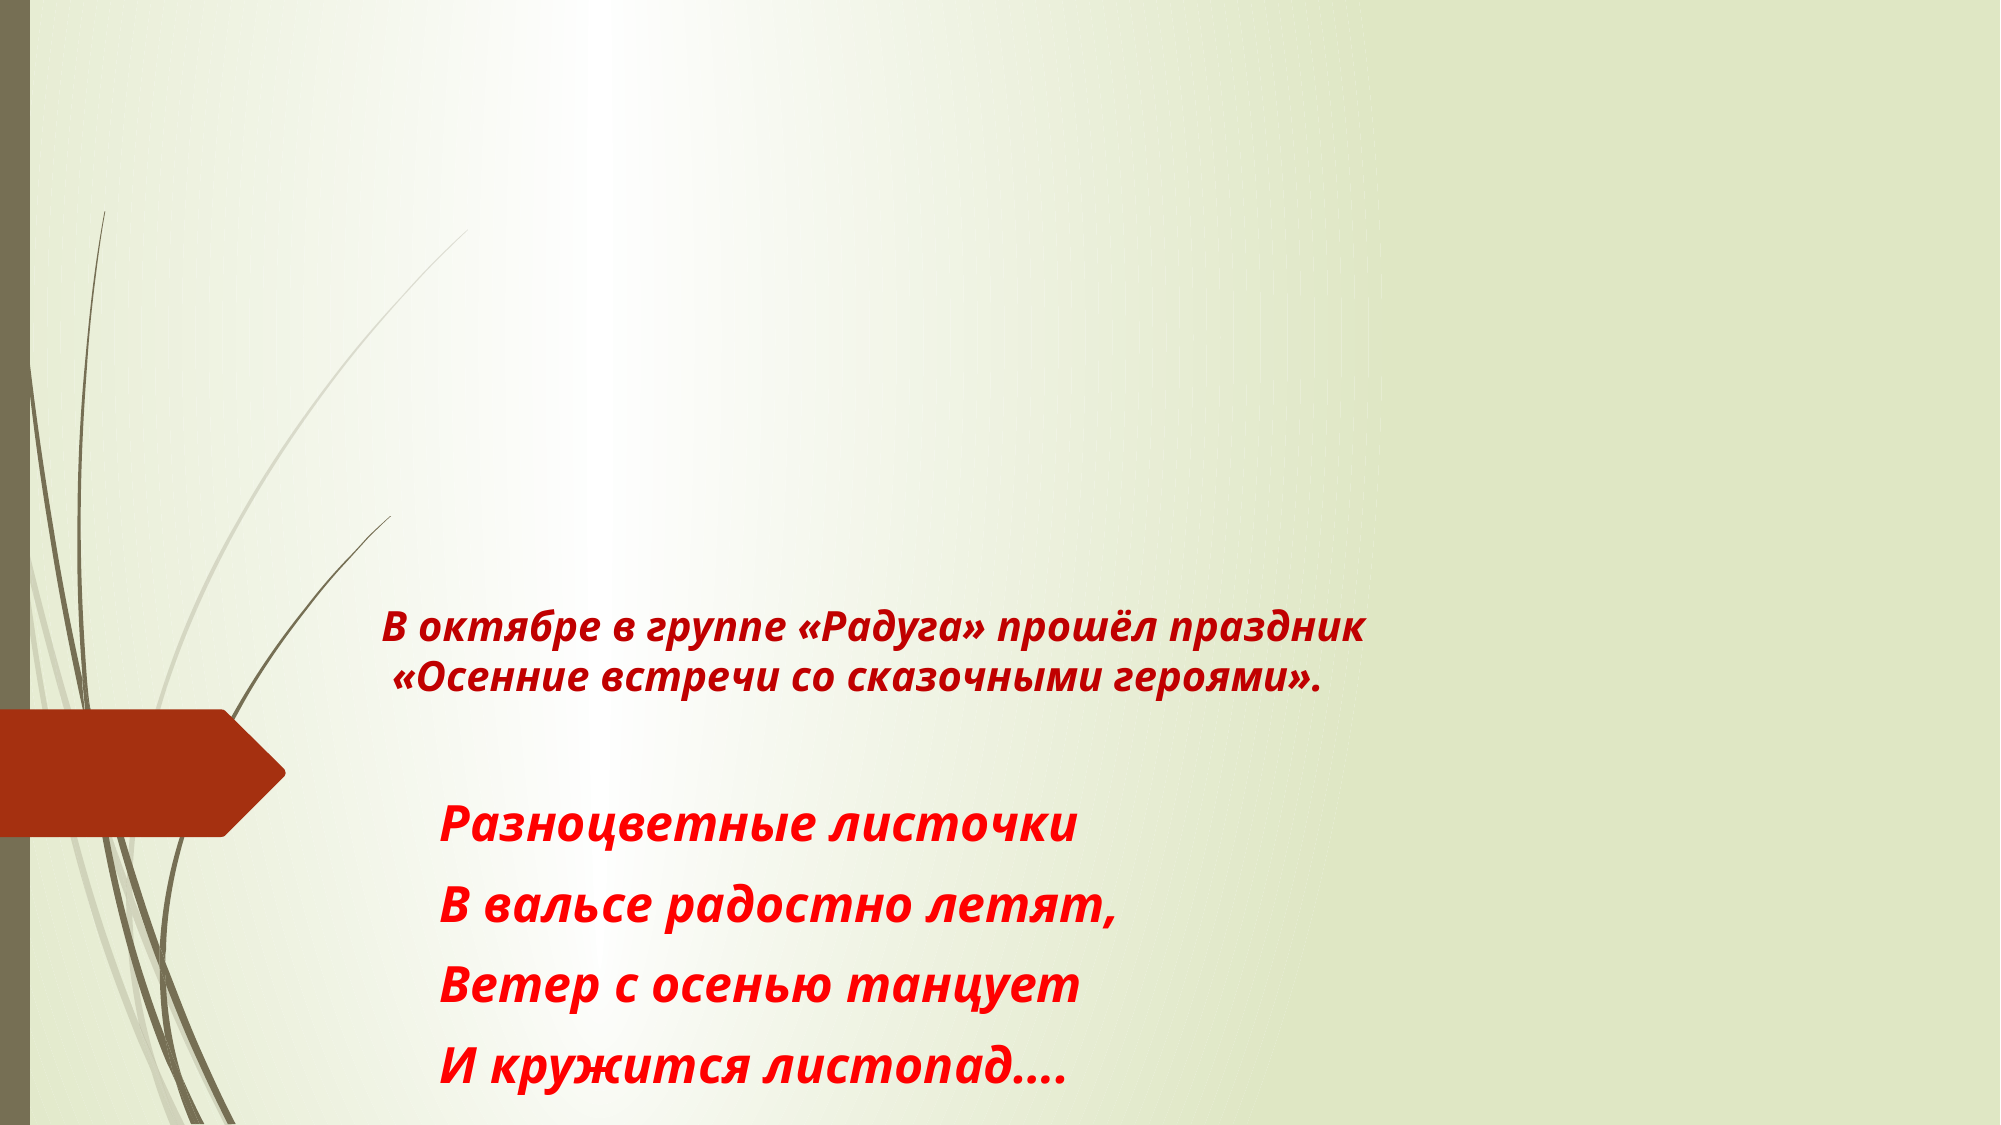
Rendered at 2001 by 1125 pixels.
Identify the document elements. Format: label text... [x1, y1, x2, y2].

subtitle Разноцветные листочки В вальсе радостно летят, Ветер с осенью танцует И кружится листопад…. [424, 783, 1888, 969]
title В октябре в группе «Радуга» прошёл праздник «Осенние встречи со сказочными героями». [366, 336, 1829, 708]
